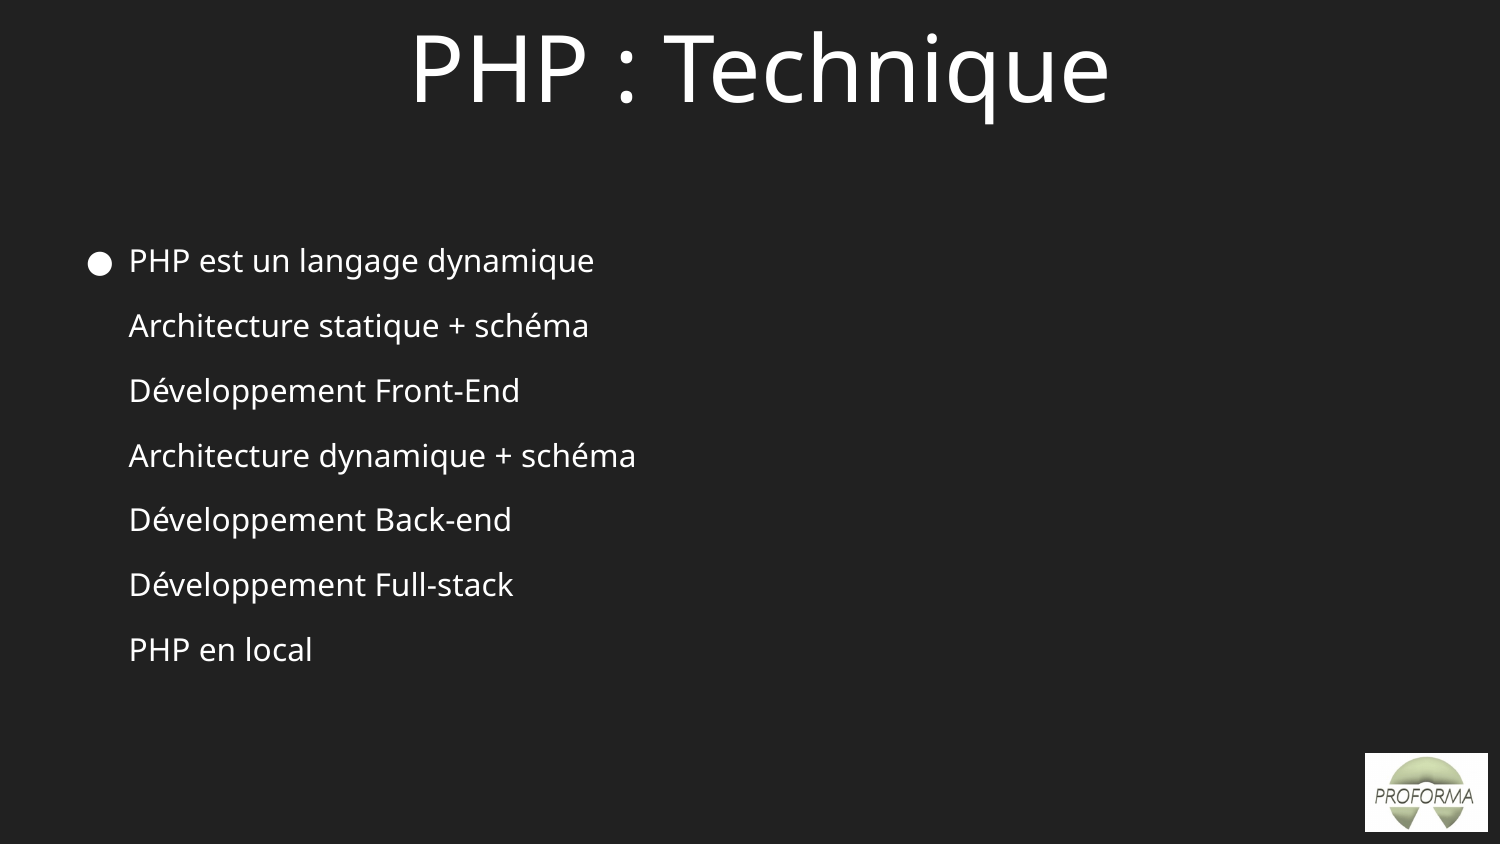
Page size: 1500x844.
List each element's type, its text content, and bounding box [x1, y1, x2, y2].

picture [1365, 753, 1488, 832]
title PHP est un langage dynamique Architecture statique + schéma Développement Front-End Architecture dynamique + schéma Développement Back-end Développement Full-stack PHP en local [56, 196, 1476, 686]
title PHP : Technique [70, 0, 1451, 146]
